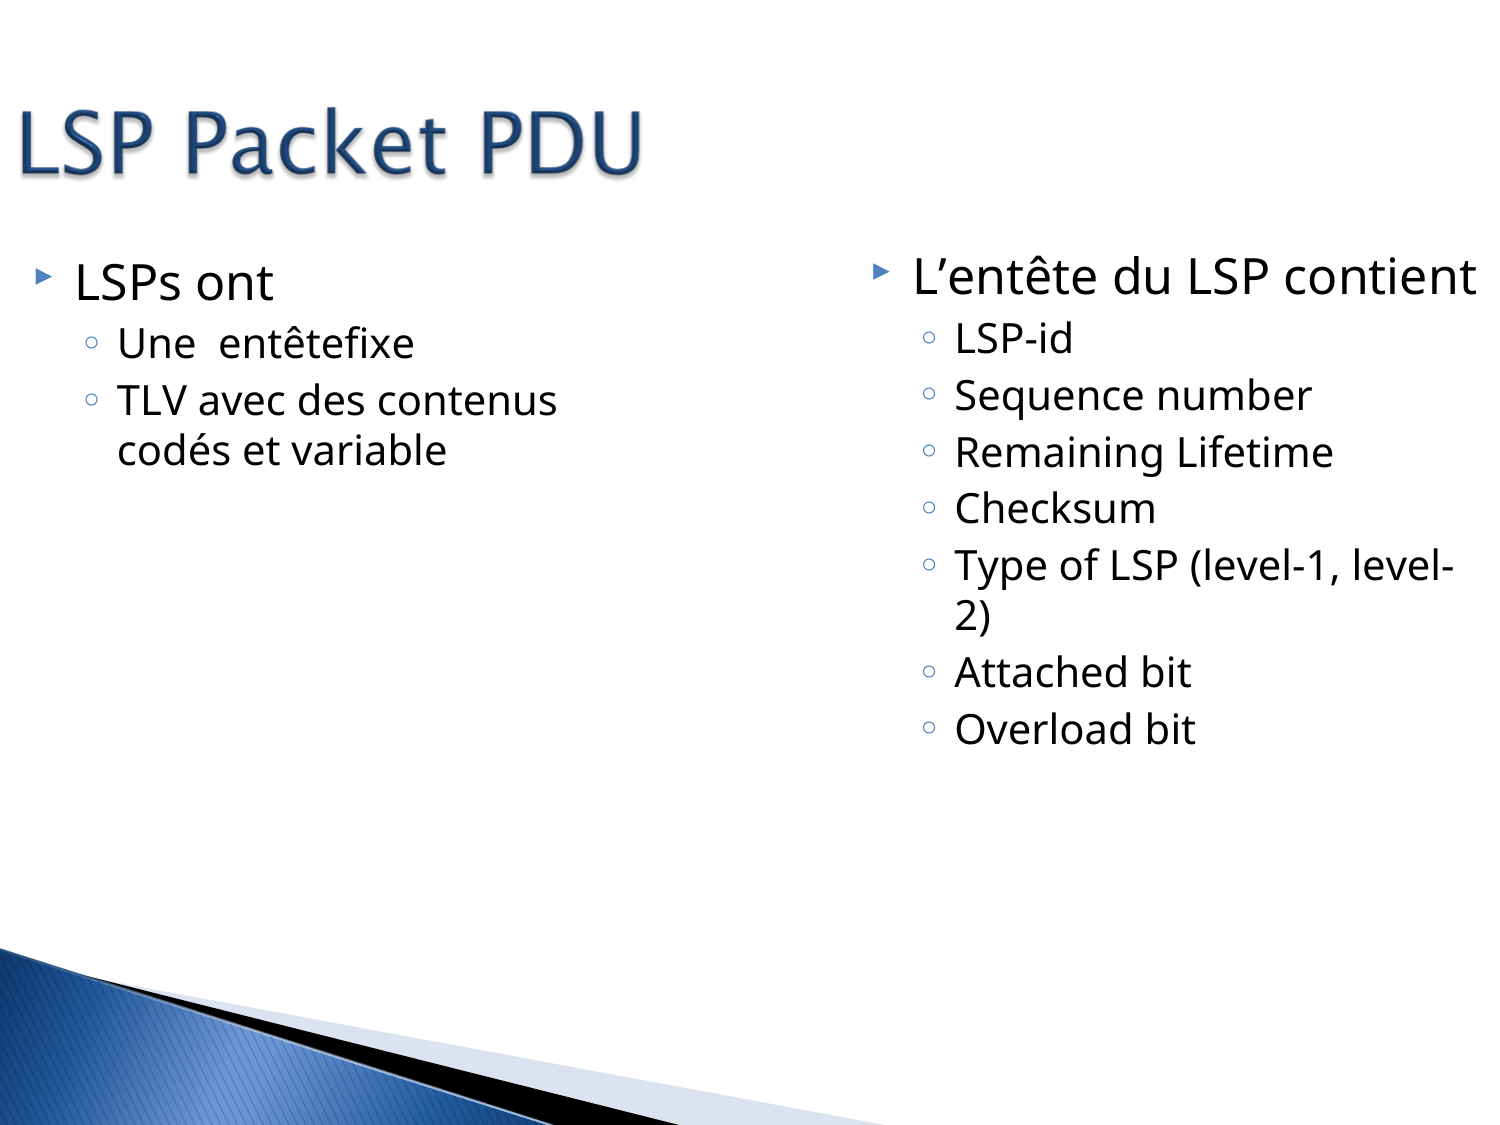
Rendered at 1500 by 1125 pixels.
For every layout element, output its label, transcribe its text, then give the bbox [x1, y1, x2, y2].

text_box [0, 45, 1351, 234]
picture [0, 986, 559, 1125]
list L’entête du LSP contient LSP-id Sequence number Remaining Lifetime Checksum Type of LSP (level-1, level-2) Attached bit Overload bit [837, 237, 1500, 980]
list LSPs ont Une entêtefixe TLV avec des contenus codés et variable [0, 242, 663, 986]
